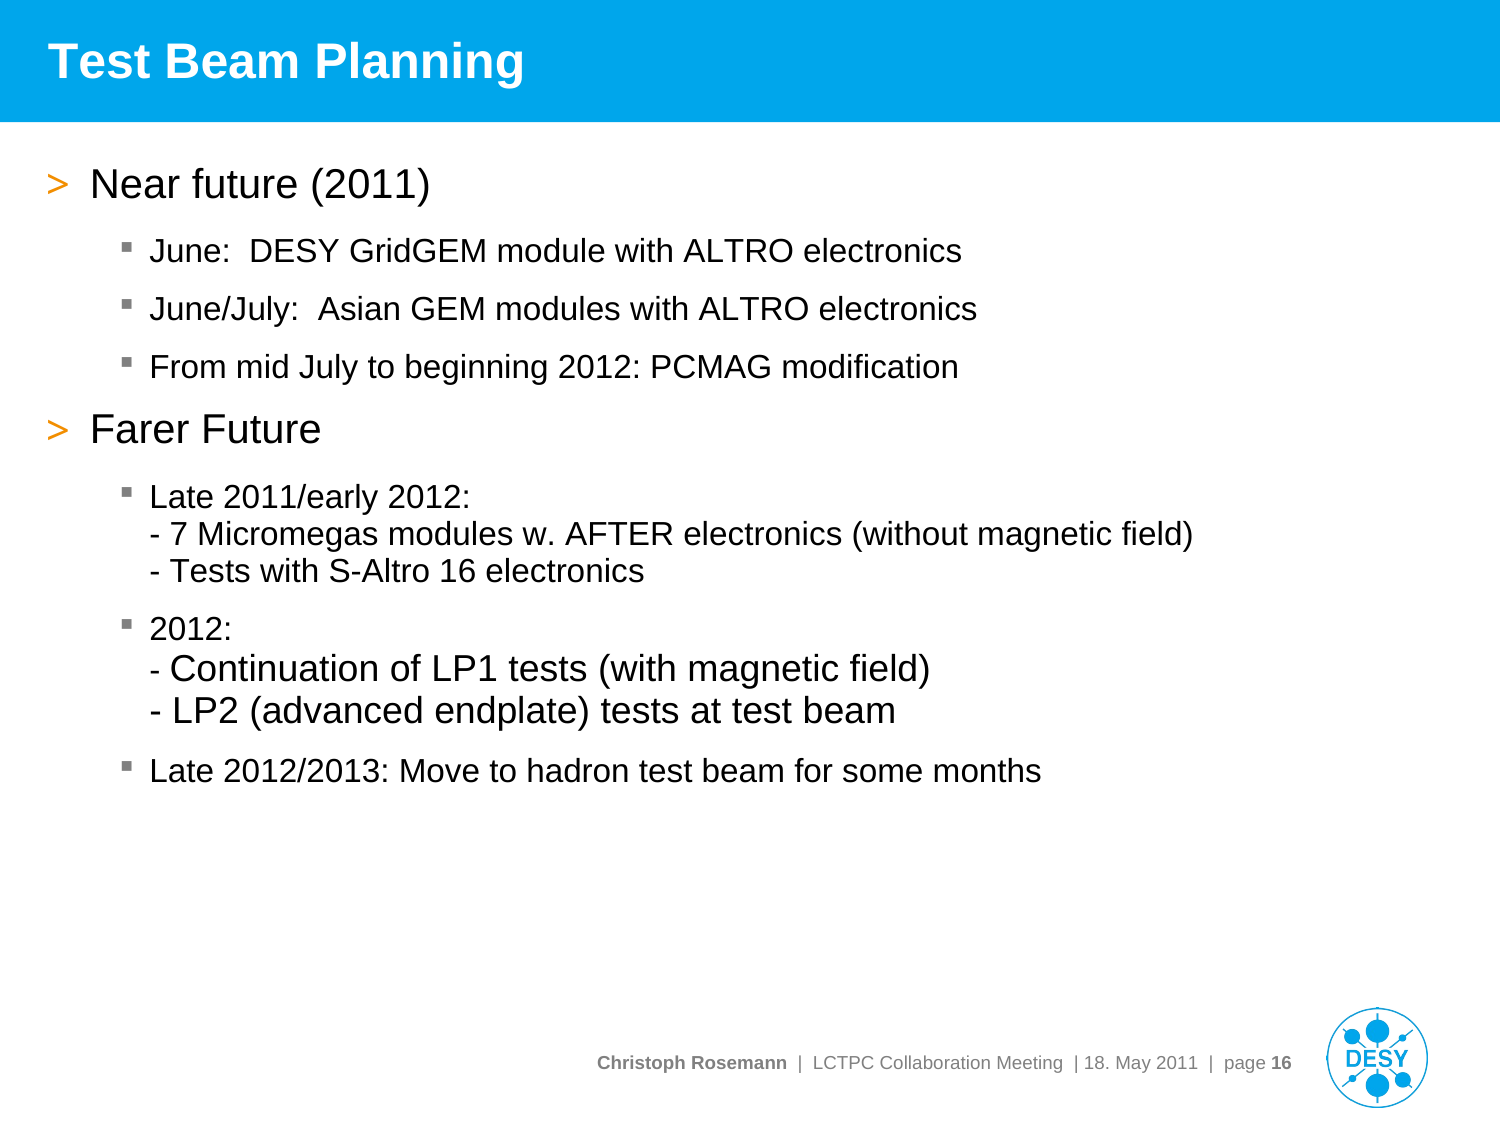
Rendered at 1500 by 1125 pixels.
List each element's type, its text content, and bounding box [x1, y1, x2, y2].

picture [1326, 1007, 1428, 1108]
list Near future (2011) June: DESY GridGEM module with ALTRO electronics June/July: Asian GEM modules with ALTRO electronics From mid July to beginning 2012: PCMAG modification Farer Future Late 2011/early 2012: - 7 Micromegas modules w. AFTER electronics (without magnetic field) - Tests with S-Altro 16 electronics 2012: - Continuation of LP1 tests (with magnetic field) - LP2 (advanced endplate) tests at test beam Late 2012/2013: Move to hadron test beam for some months [46, 160, 1444, 932]
title Test Beam Planning [47, 24, 1446, 99]
